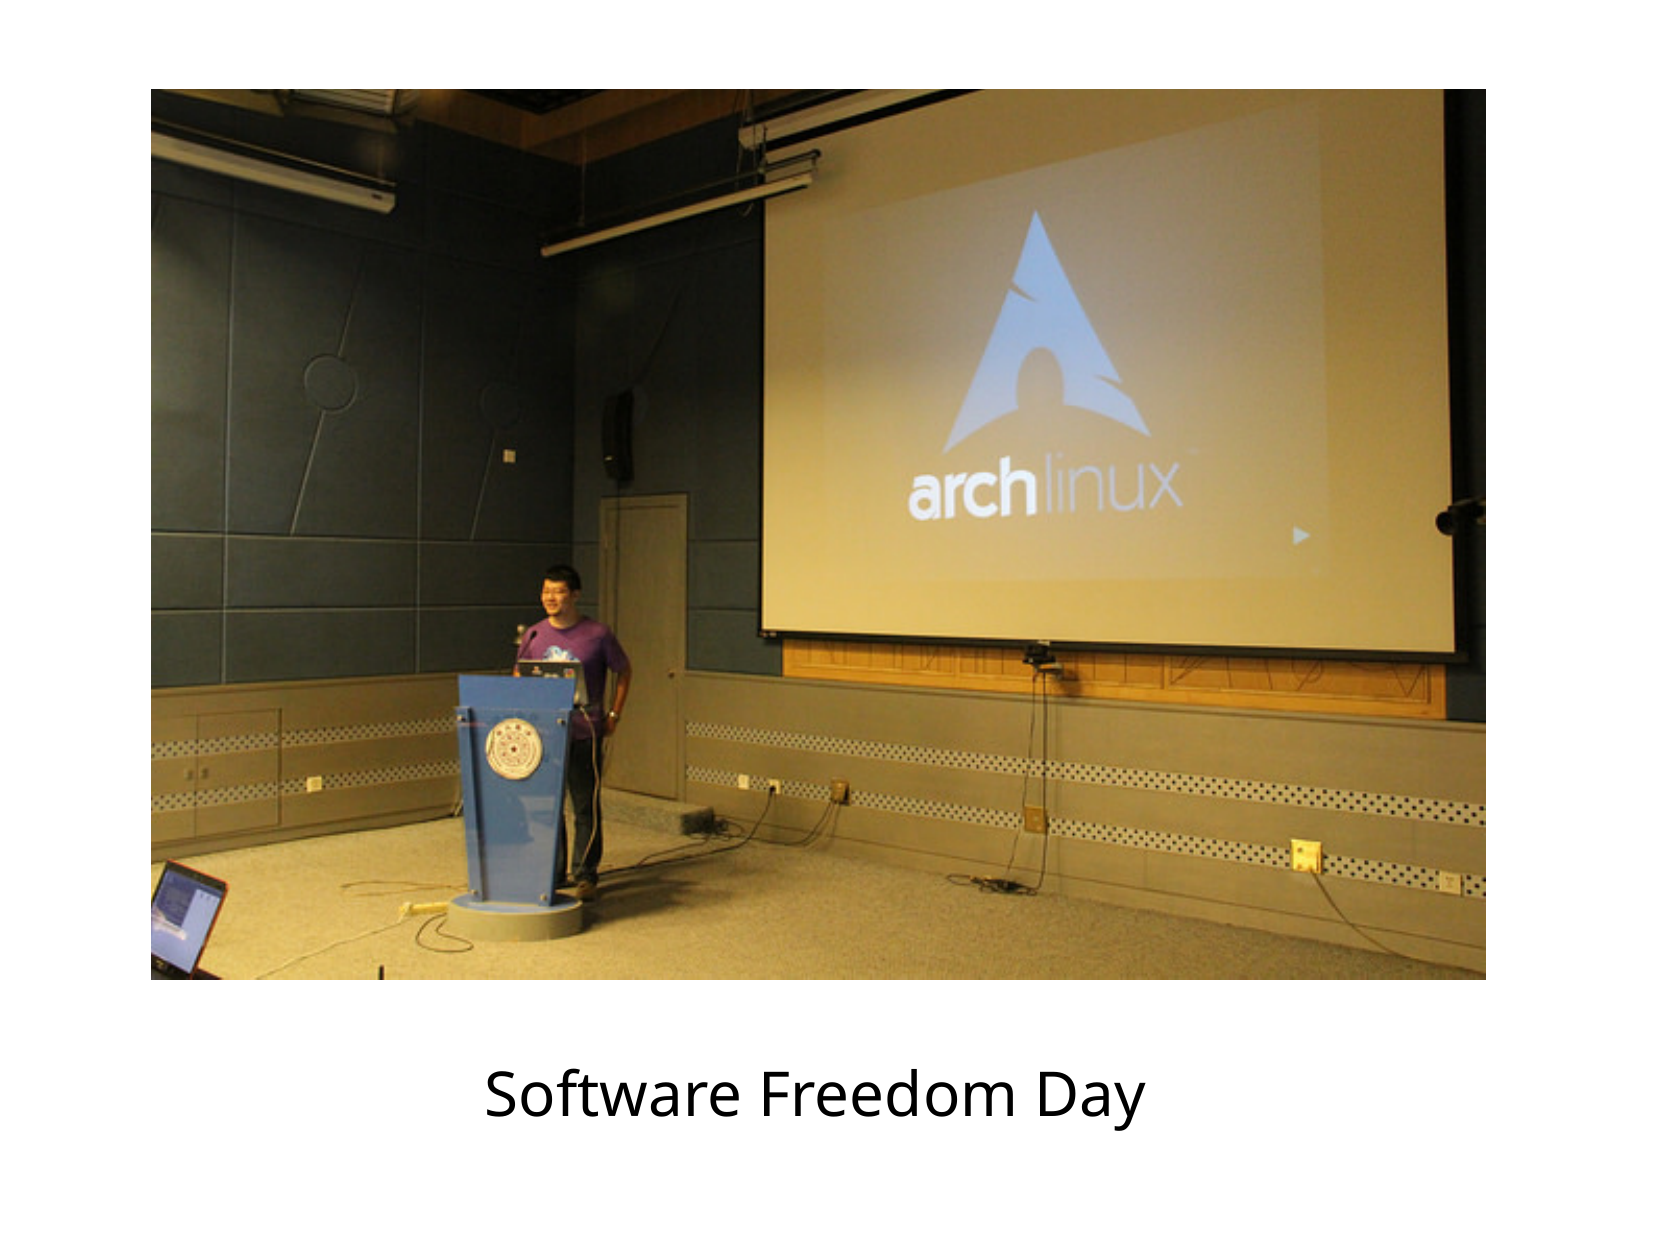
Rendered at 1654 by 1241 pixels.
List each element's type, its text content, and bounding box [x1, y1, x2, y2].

picture [151, 89, 1486, 980]
list Software Freedom Day [86, 1050, 1545, 1135]
